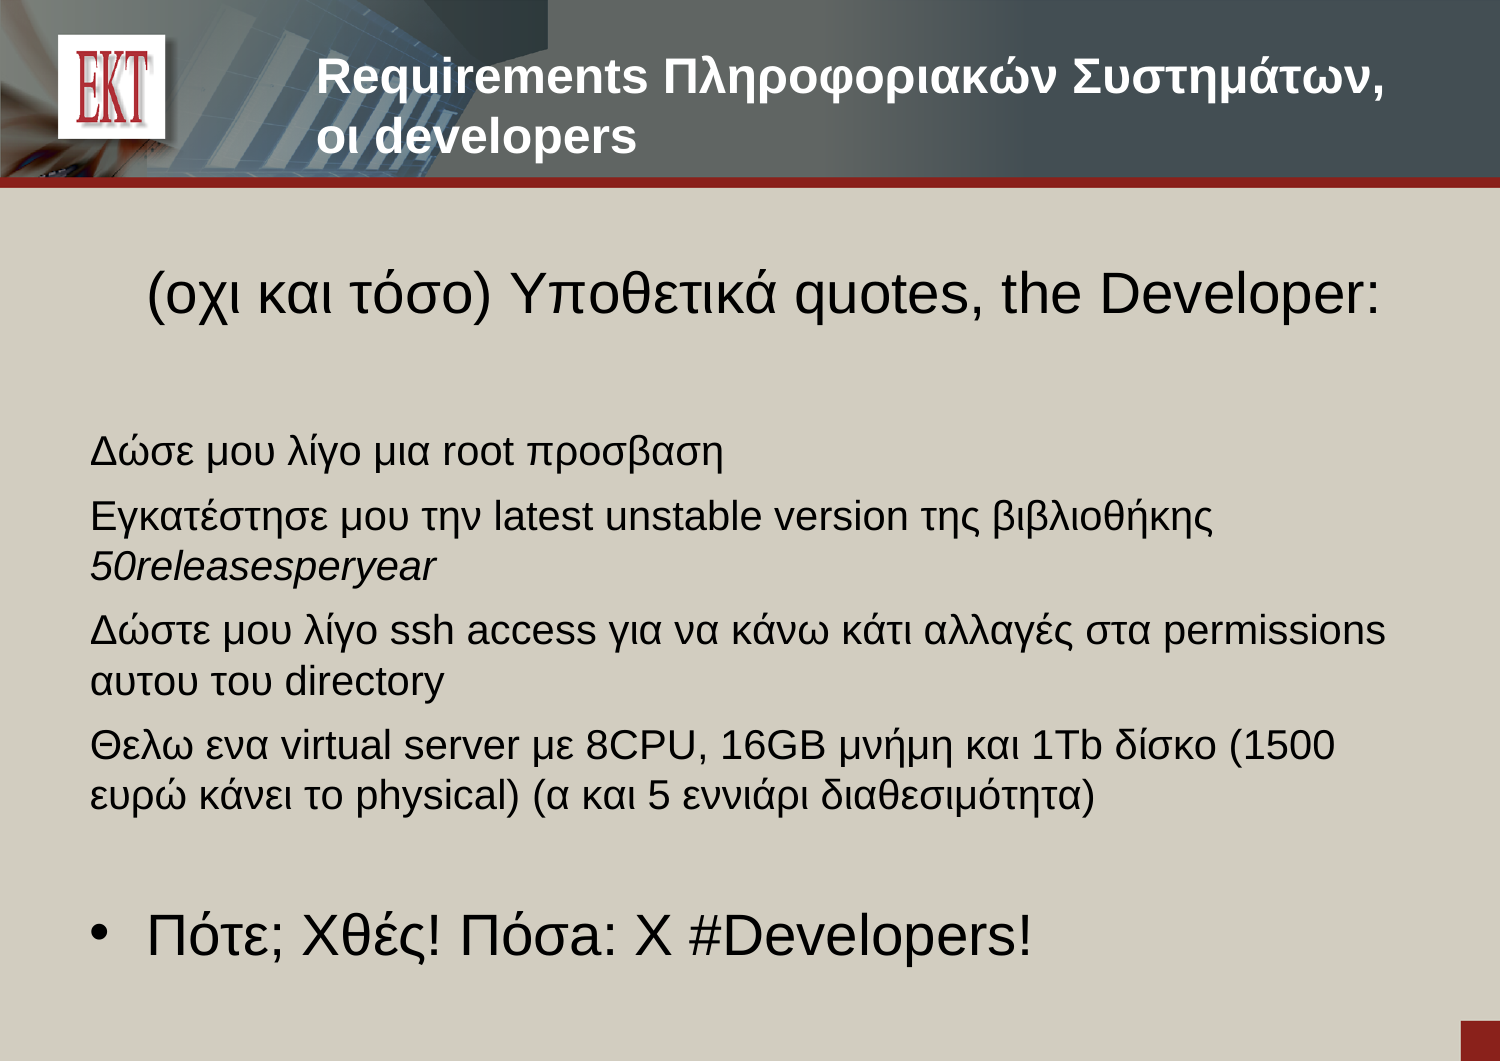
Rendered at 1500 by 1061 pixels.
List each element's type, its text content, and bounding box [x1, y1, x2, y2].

title Requirements Πληροφοριακών Συστημάτων, οι developers [301, 35, 1426, 171]
picture [0, 0, 1500, 1061]
list (oχι και τόσο) Υποθετικά quotes, the Developer: Δώσε μου λίγο μια root προσβαση Εγκατέστησε μου την latest unstable version της βιβλιοθήκης 50releasesperyear Δώστε μου λίγο ssh access για να κάνω κάτι αλλαγές στα permissions αυτου του directory Θελω ενα virtual server με 8CPU, 16GB μνήμη και 1Tb δίσκο (1500 ευρώ κάνει το physical) (α και 5 εννιάρι διαθεσιμότητα) Πότε; Χθές! Πόσa: Χ #Developers! [75, 247, 1426, 975]
